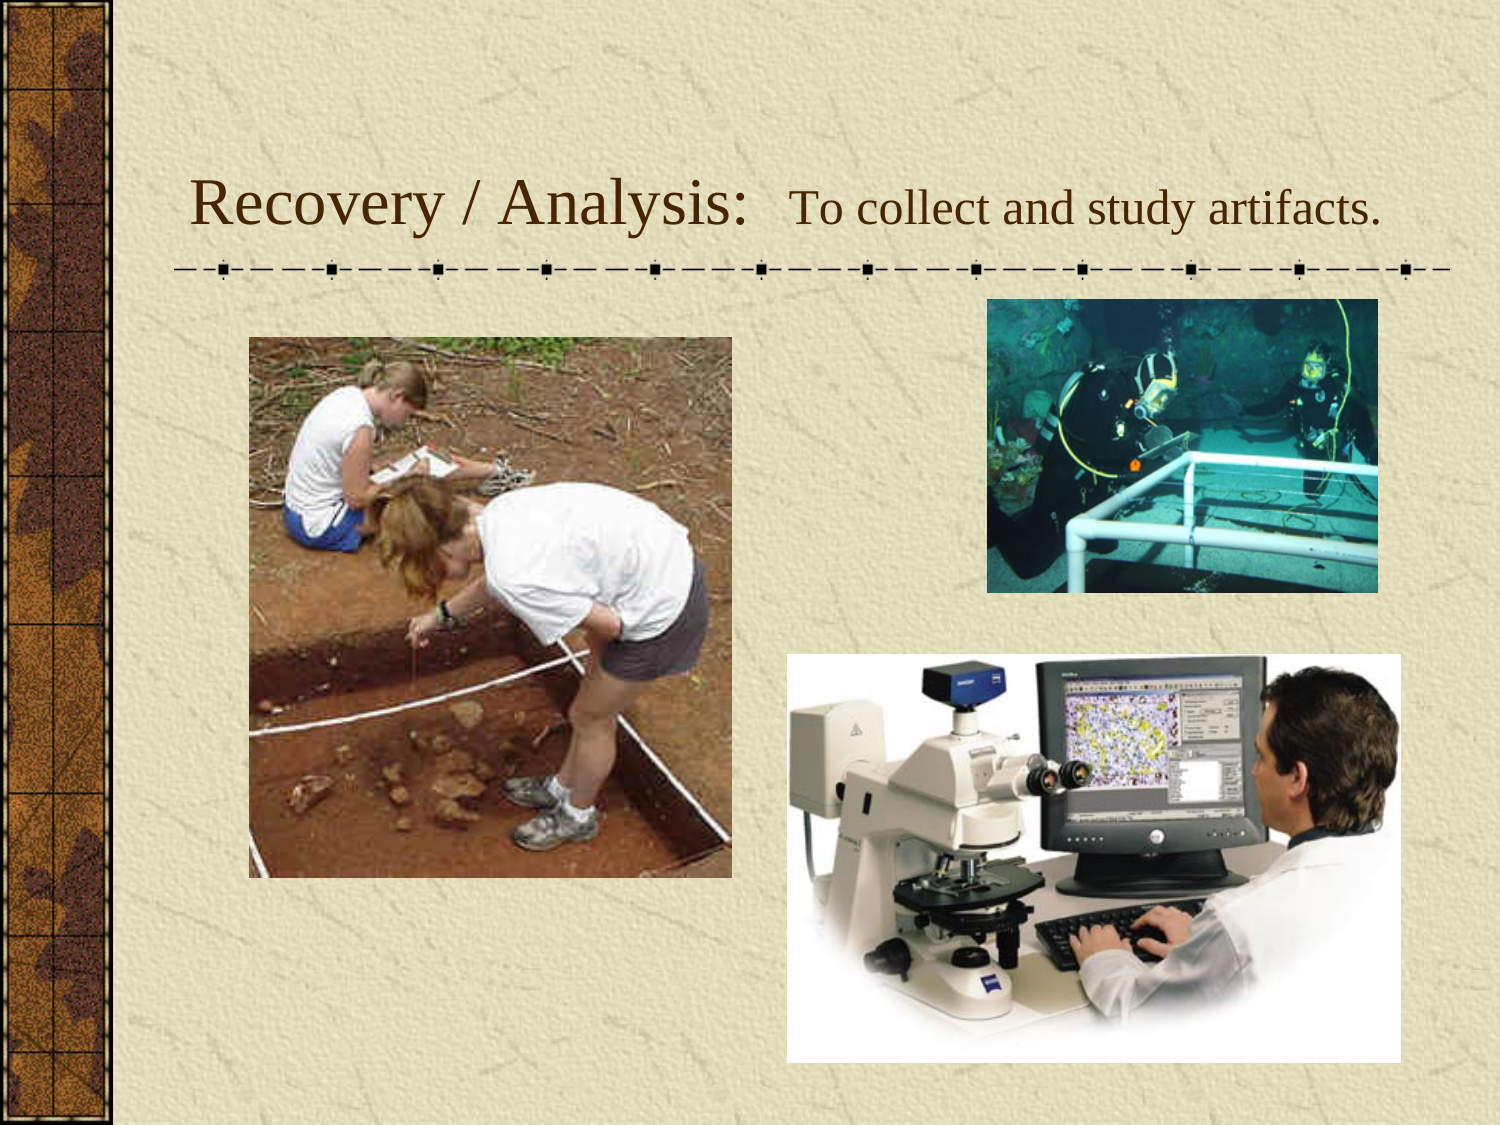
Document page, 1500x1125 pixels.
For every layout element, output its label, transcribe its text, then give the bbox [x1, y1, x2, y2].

title Recovery / Analysis: To collect and study artifacts. [174, 62, 1450, 250]
picture [249, 337, 732, 878]
picture [787, 654, 1401, 1063]
picture [987, 299, 1378, 593]
